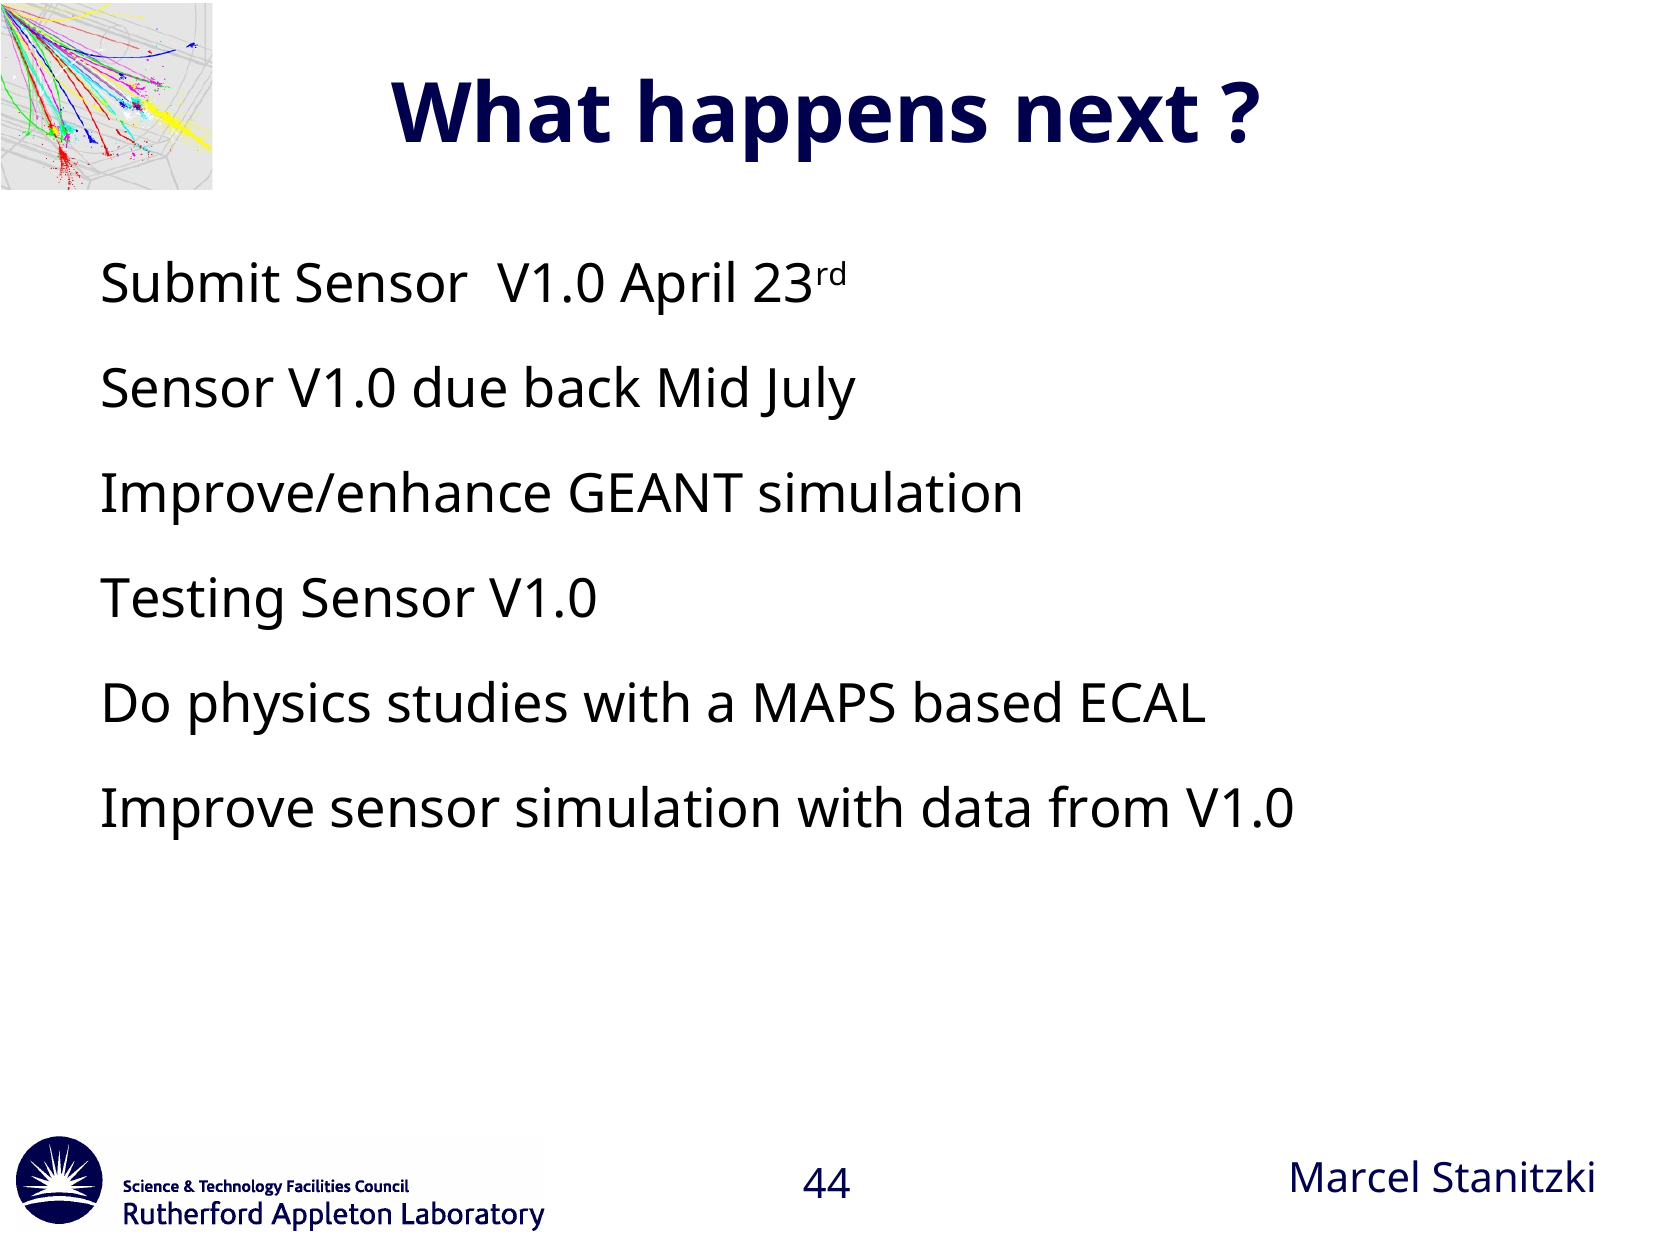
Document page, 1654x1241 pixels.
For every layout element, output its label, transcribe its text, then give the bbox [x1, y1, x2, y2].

picture [0, 3, 213, 190]
picture [14, 1133, 545, 1231]
title What happens next ? [203, 5, 1451, 213]
list Submit Sensor V1.0 April 23rd Sensor V1.0 due back Mid July Improve/enhance GEANT simulation Testing Sensor V1.0 Do physics studies with a MAPS based ECAL Improve sensor simulation with data from V1.0 [82, 242, 1571, 1062]
